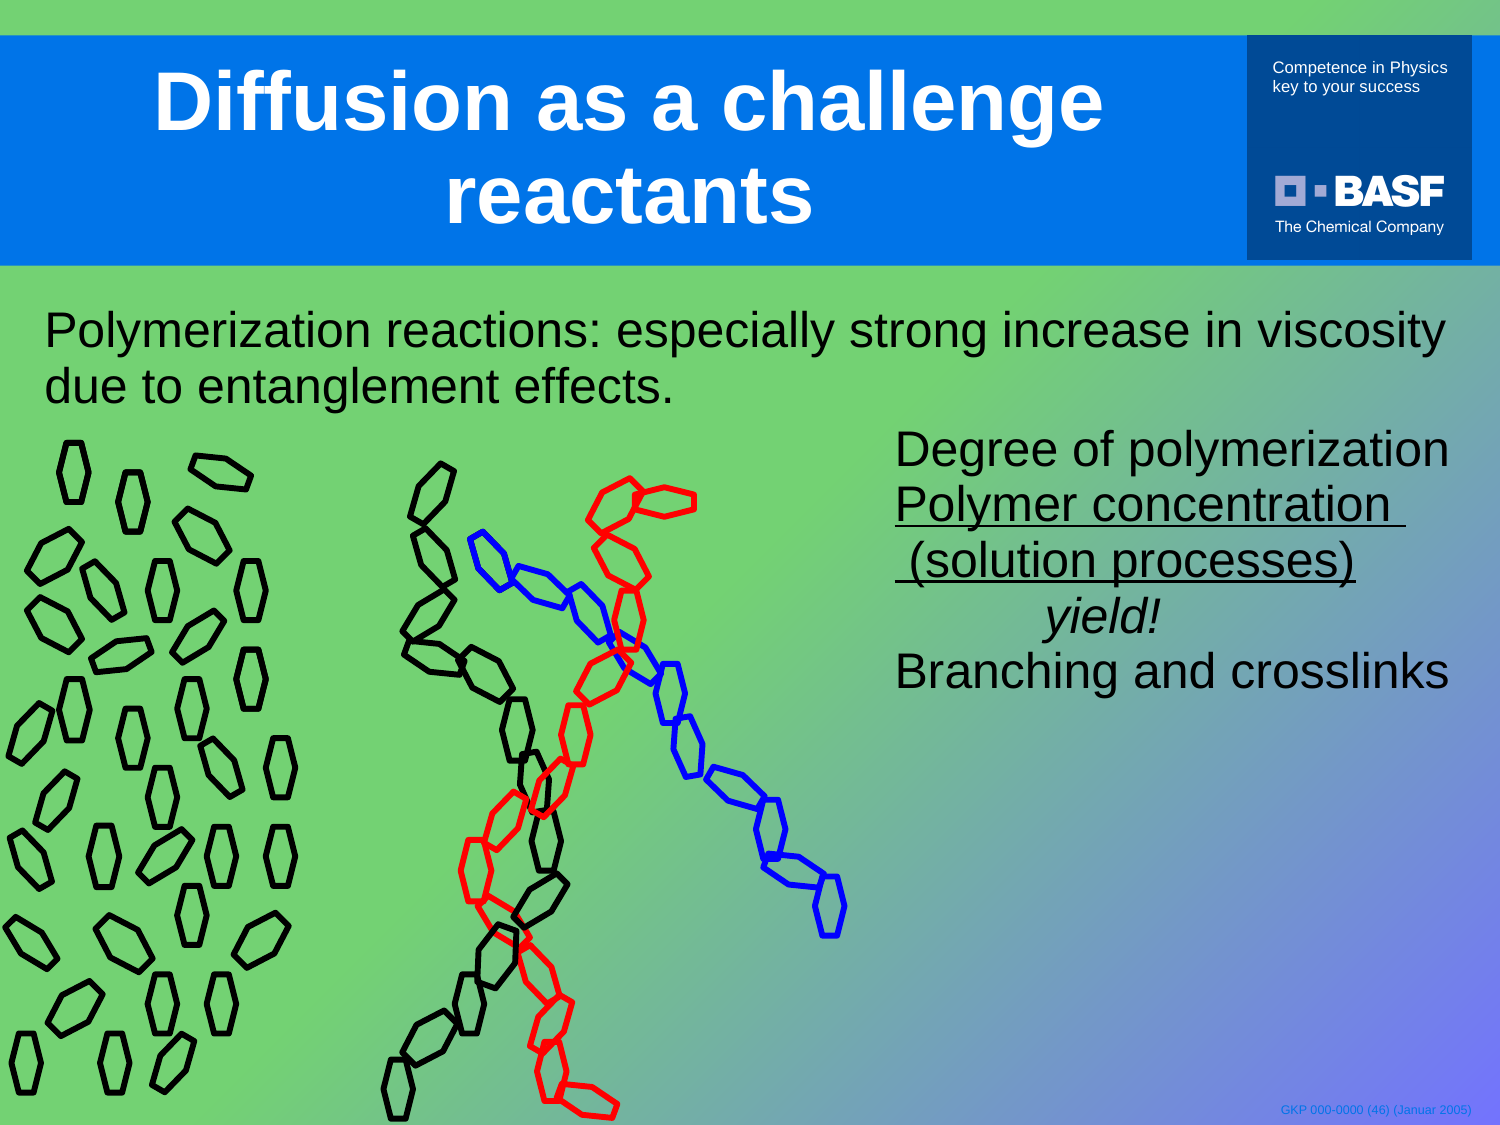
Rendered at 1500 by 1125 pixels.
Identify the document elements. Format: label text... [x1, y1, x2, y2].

text_box Degree of polymerization Polymer concentration (solution processes) yield! Branching and crosslinks [879, 413, 1483, 819]
title Going micro and nano: approaching the apparent dwarf [1438, 1063, 1500, 1125]
title Diffusion as a challenge reactants [27, 54, 1232, 246]
picture [1247, 35, 1472, 260]
text_box Polymerization reactions: especially strong increase in viscosity due to entanglement effects. [29, 295, 1462, 422]
